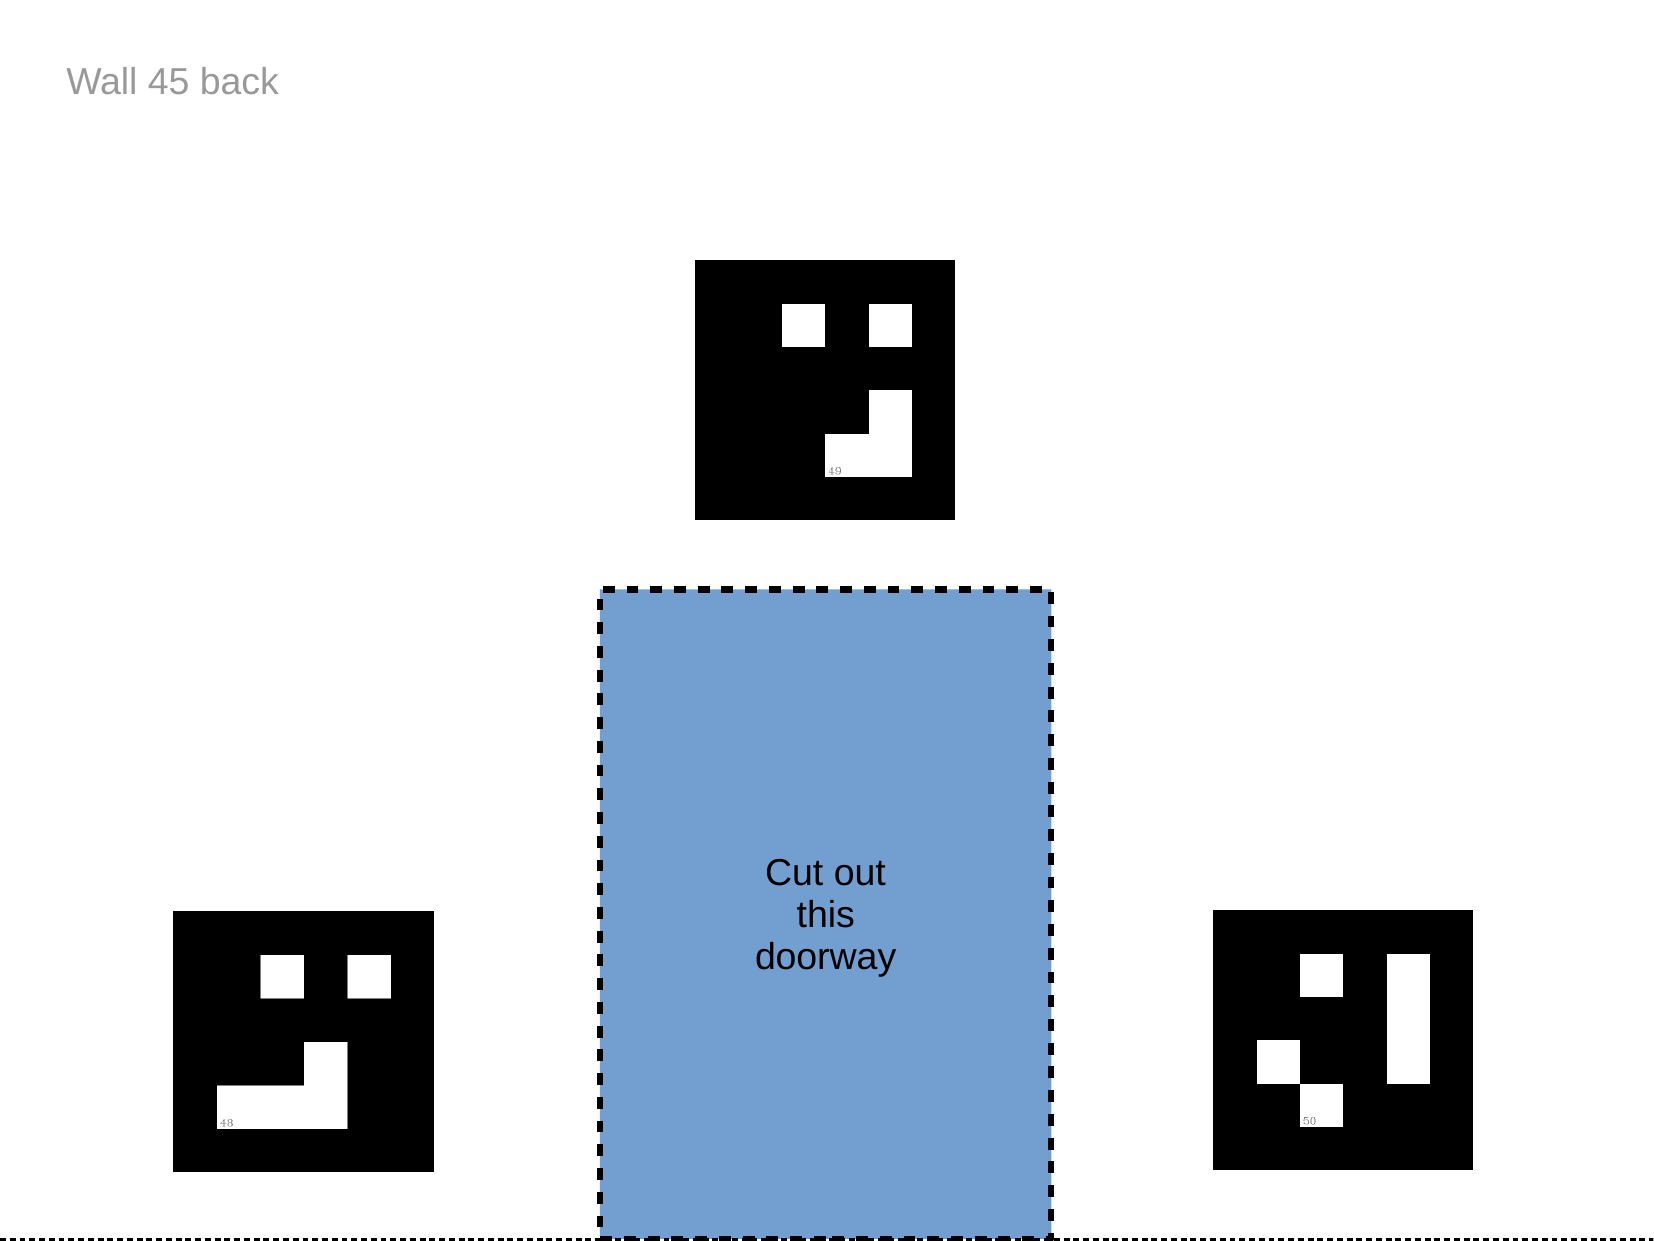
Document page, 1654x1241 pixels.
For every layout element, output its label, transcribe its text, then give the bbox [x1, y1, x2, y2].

picture [695, 260, 955, 520]
text_box Wall 45 back [51, 52, 394, 110]
text_box Cut out this doorway [599, 589, 1052, 1239]
picture [173, 911, 434, 1172]
picture [1213, 910, 1473, 1171]
